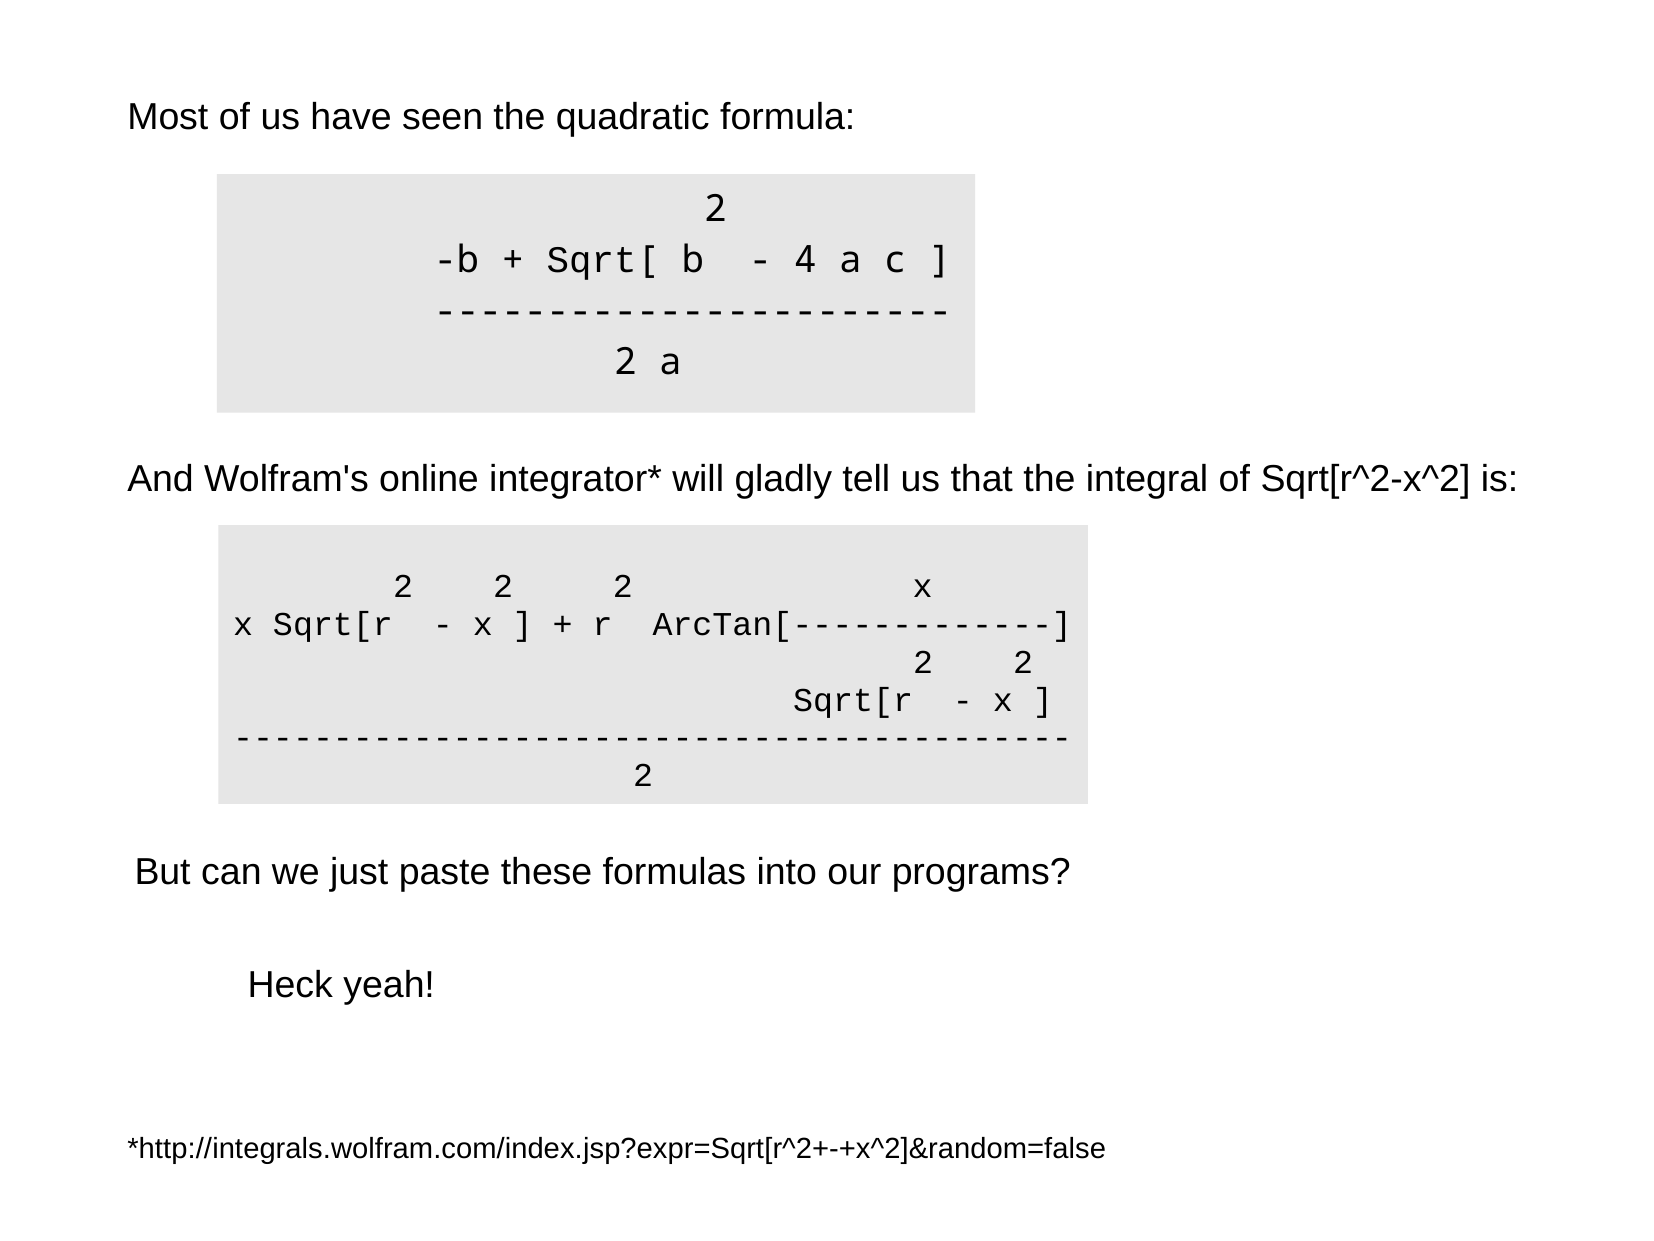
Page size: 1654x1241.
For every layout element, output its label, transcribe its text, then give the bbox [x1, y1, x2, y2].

text_box And Wolfram's online integrator* will gladly tell us that the integral of Sqrt[r^2-x^2] is: [112, 450, 1537, 507]
text_box 2 -b + Sqrt[ b - 4 a c ] ----------------------- 2 a [216, 174, 976, 413]
text_box *http://integrals.wolfram.com/index.jsp?expr=Sqrt[r^2+-+x^2]&random=false [112, 1125, 1119, 1173]
text_box But can we just paste these formulas into our programs? [119, 843, 1088, 901]
text_box 2 2 2 x x Sqrt[r - x ] + r ArcTan[-------------] 2 2 Sqrt[r - x ] ------------------------------------------ 2 [218, 525, 1088, 804]
text_box Most of us have seen the quadratic formula: [112, 88, 893, 146]
text_box Heck yeah! [232, 955, 451, 1013]
